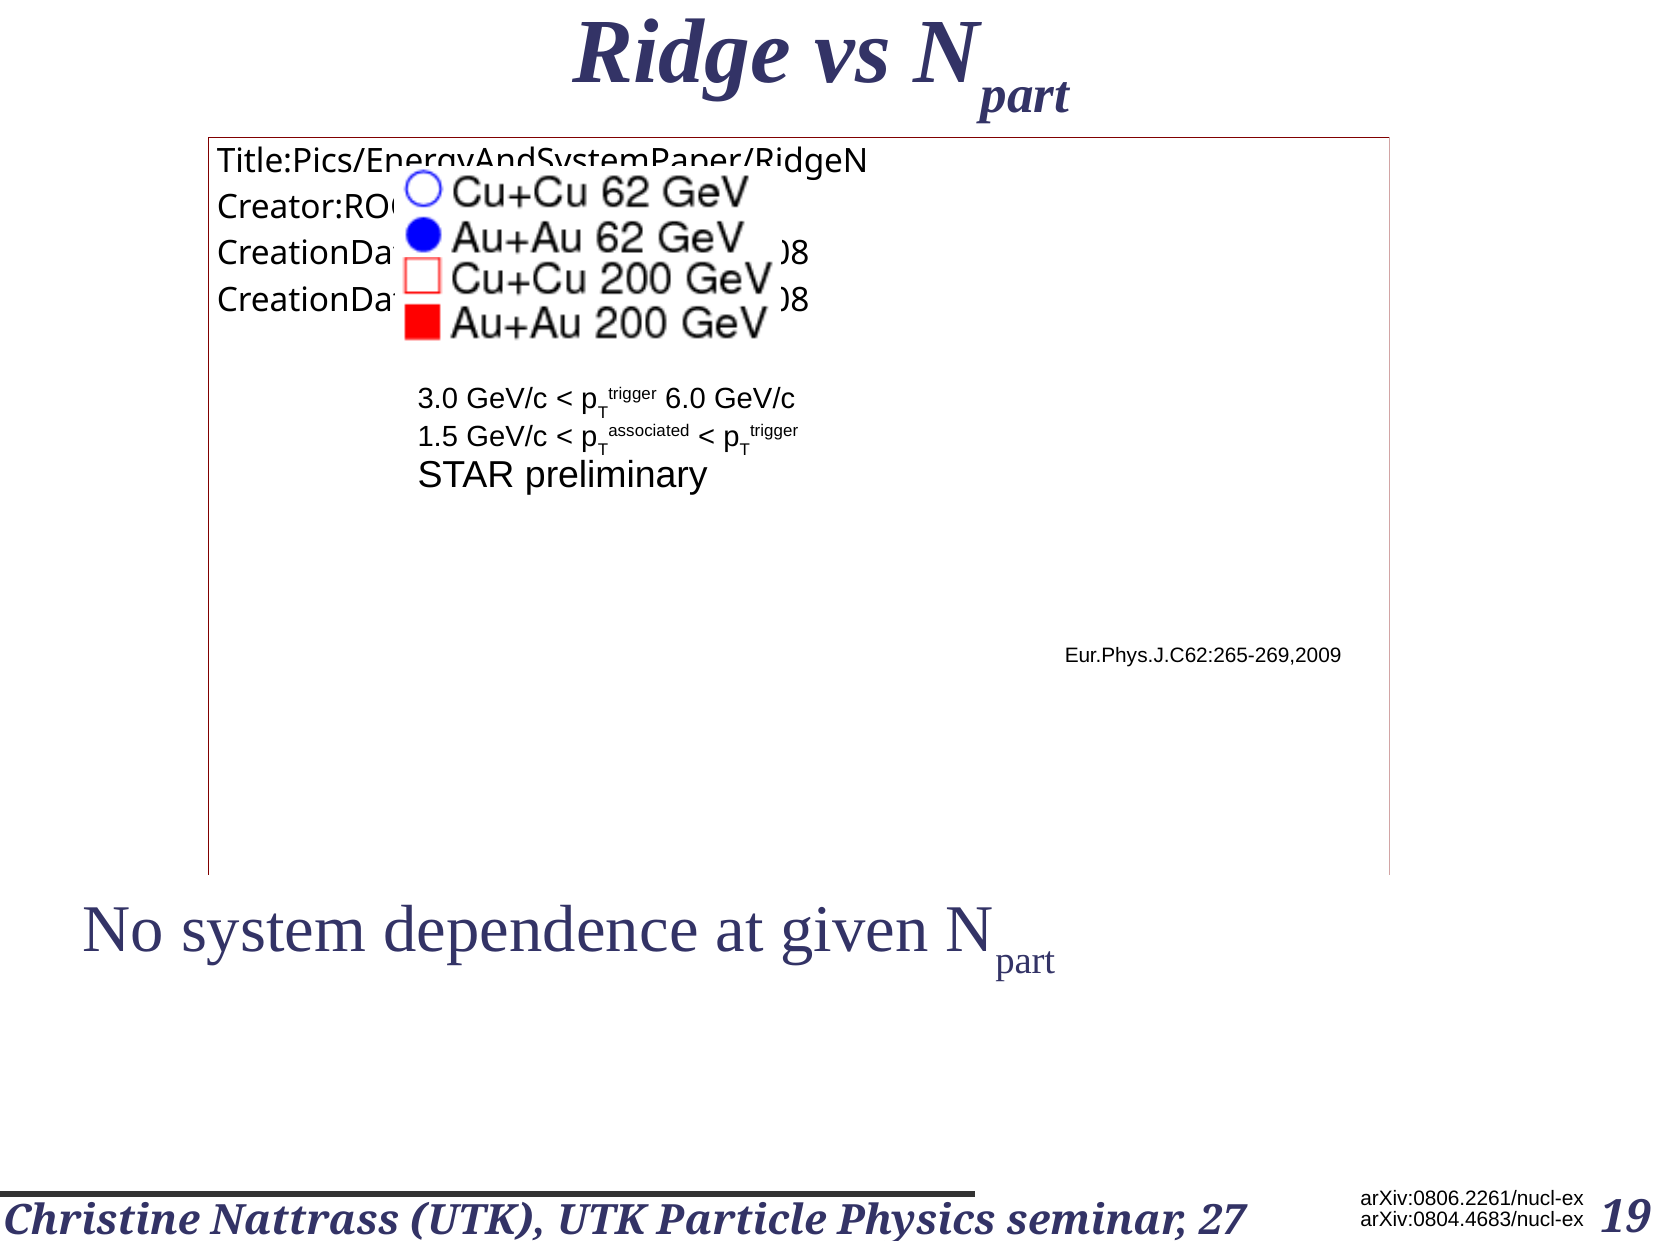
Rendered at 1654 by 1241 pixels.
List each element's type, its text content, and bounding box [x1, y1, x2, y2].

text_box STAR preliminary [402, 446, 741, 503]
list No system dependence at given Npart [82, 891, 1571, 1192]
text_box arXiv:0806.2261/nucl-ex arXiv:0804.4683/nucl-ex [1083, 1180, 1599, 1241]
text_box 3.0 GeV/c < pTtrigger 6.0 GeV/c 1.5 GeV/c < pTassociated < pTtrigger [402, 374, 863, 435]
title Ridge vs Npart [76, 0, 1565, 125]
picture [206, 135, 1390, 875]
text_box Eur.Phys.J.C62:265-269,2009 [1050, 636, 1362, 676]
